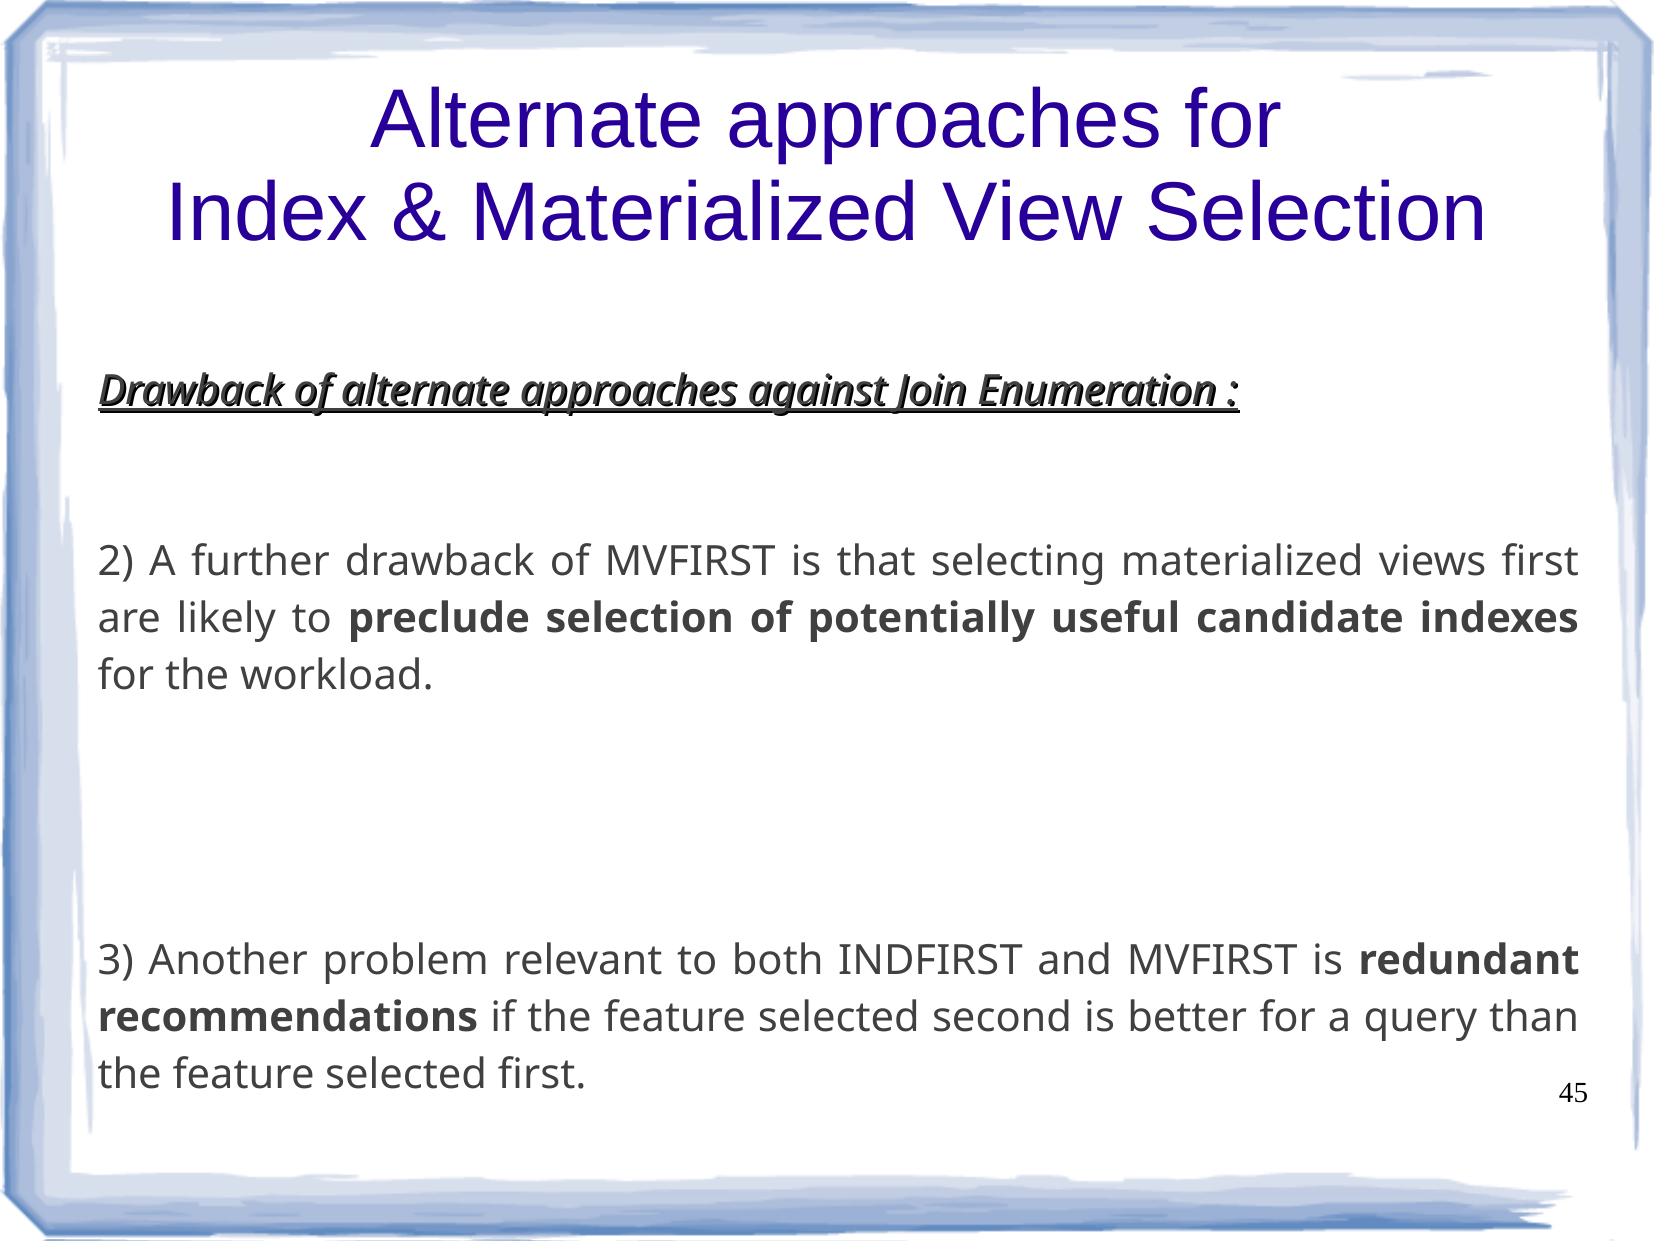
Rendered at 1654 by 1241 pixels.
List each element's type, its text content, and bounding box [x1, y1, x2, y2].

picture [0, 0, 1654, 1241]
text_box Drawback of alternate approaches against Join Enumeration : 2) A further drawback of MVFIRST is that selecting materialized views first are likely to preclude selection of potentially useful candidate indexes for the workload. 3) Another problem relevant to both INDFIRST and MVFIRST is redundant recommendations if the feature selected second is better for a query than the feature selected first. [82, 295, 1595, 1135]
title Alternate approaches for Index & Materialized View Selection [82, 61, 1571, 269]
